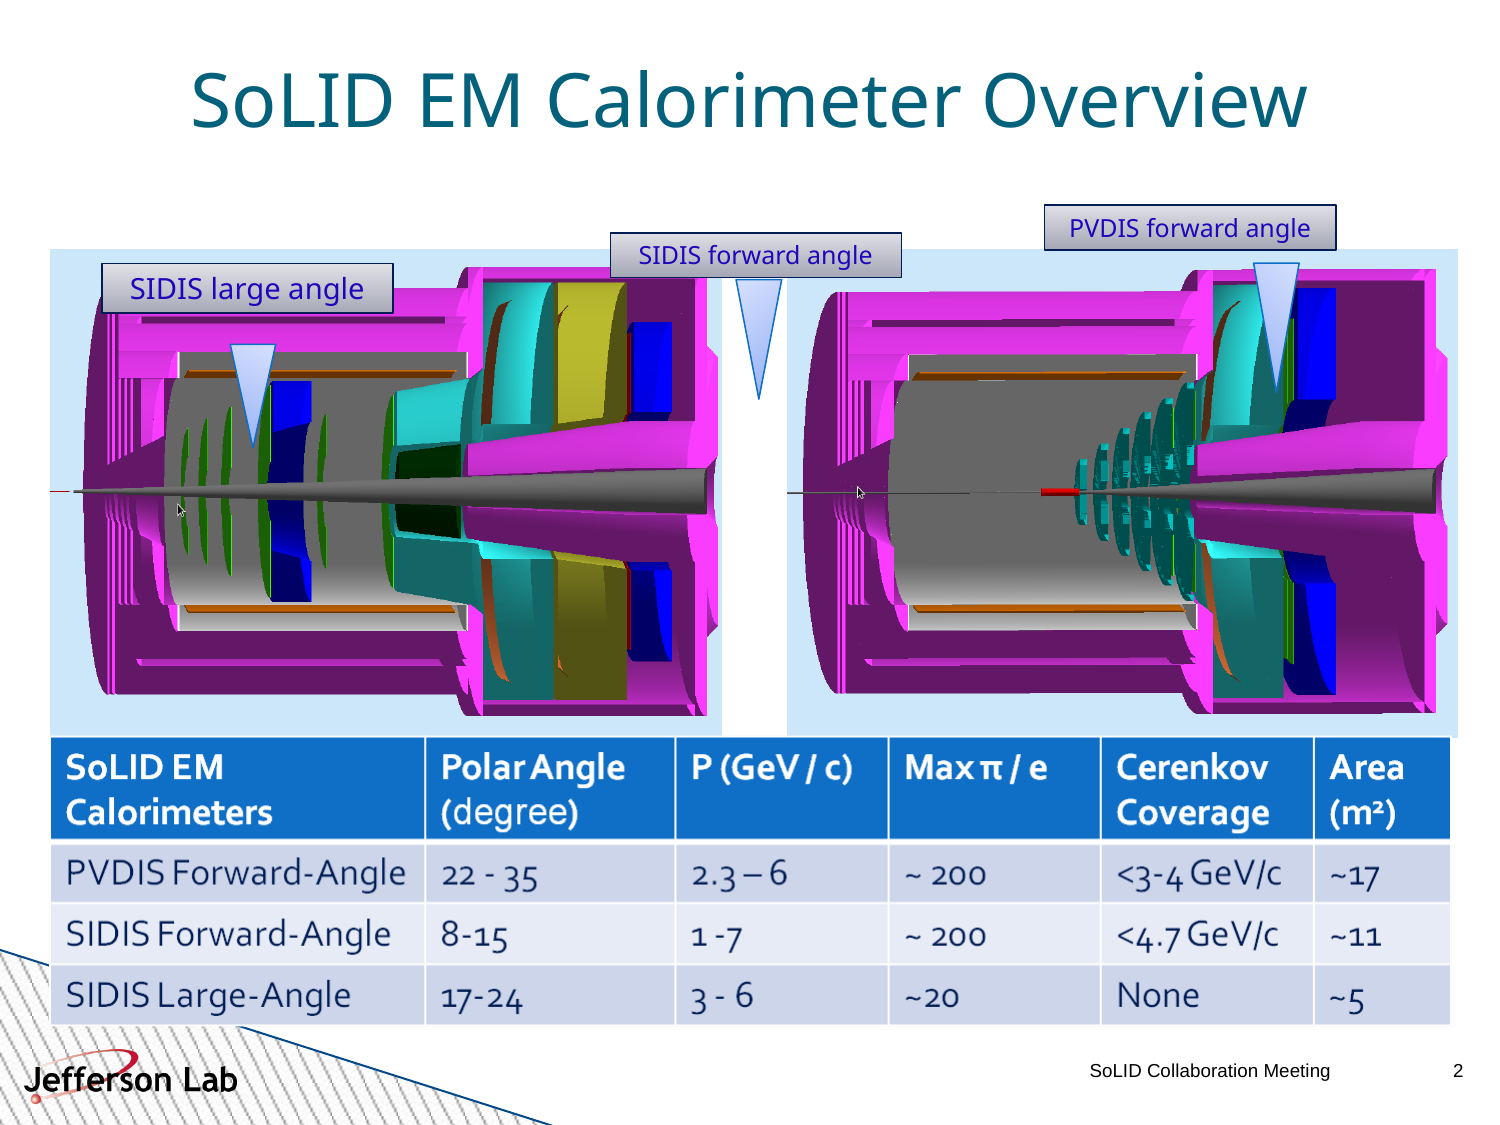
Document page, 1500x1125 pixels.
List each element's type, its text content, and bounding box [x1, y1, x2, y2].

text_box [1253, 263, 1300, 393]
text_box SIDIS large angle [101, 263, 394, 314]
text_box PVDIS forward angle [1044, 205, 1336, 250]
text_box <number> [1418, 1051, 1479, 1111]
text_box [736, 279, 782, 400]
text_box SoLID EM Calorimeter Overview [75, 45, 1425, 233]
text_box SIDIS forward angle [610, 232, 902, 278]
picture [0, 249, 1463, 1125]
text_box [230, 344, 276, 448]
text_box SoLID Collaboration Meeting [1074, 1051, 1419, 1112]
